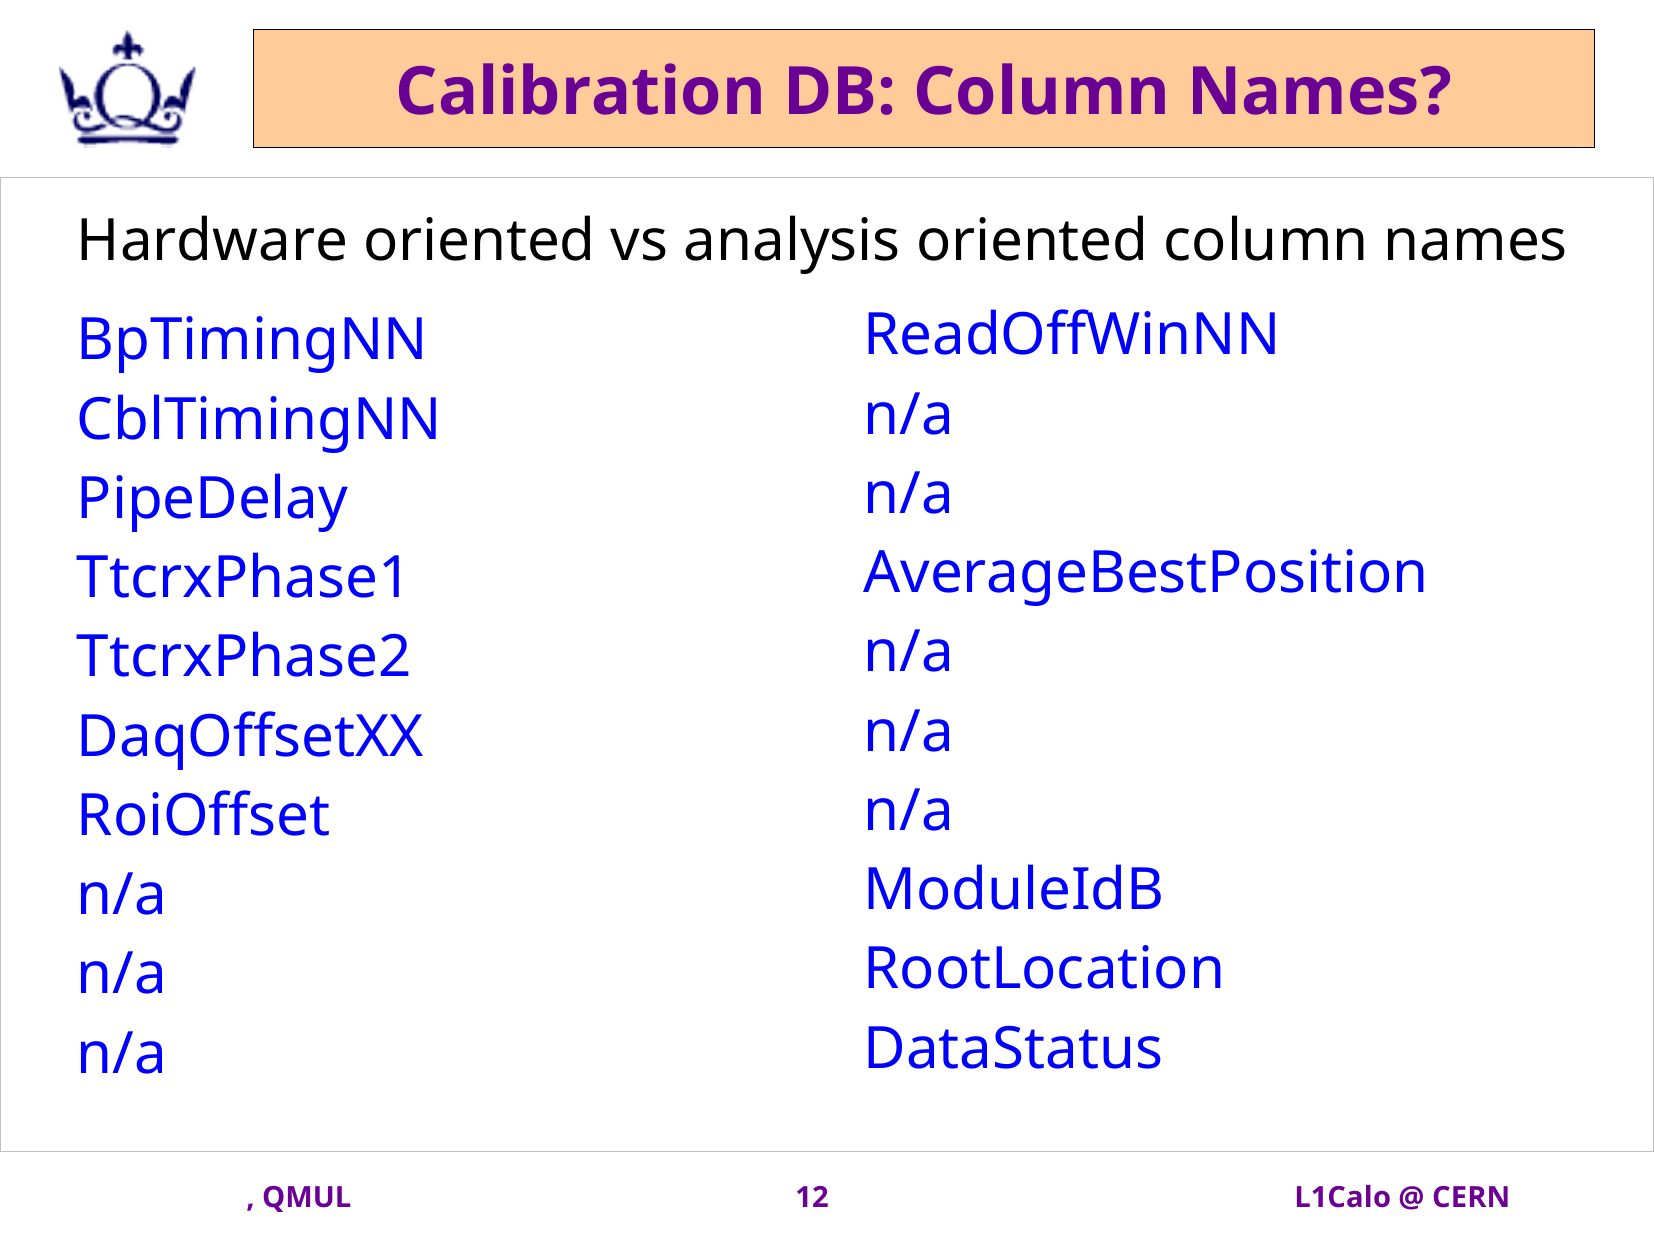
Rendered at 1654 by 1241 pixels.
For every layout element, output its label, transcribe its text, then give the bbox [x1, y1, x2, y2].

text_box Hardware oriented vs analysis oriented column names [76, 198, 1570, 280]
picture [59, 29, 200, 148]
title Calibration DB: Column Names? [253, 29, 1595, 148]
list BpTimingNN CblTimingNN PipeDelay TtcrxPhase1 TtcrxPhase2 DaqOffsetXX RoiOffset n/a n/a n/a [59, 297, 809, 1127]
list ReadOffWinNN n/a n/a AverageBestPosition n/a n/a n/a ModuleIdB RootLocation DataStatus [845, 292, 1596, 1127]
